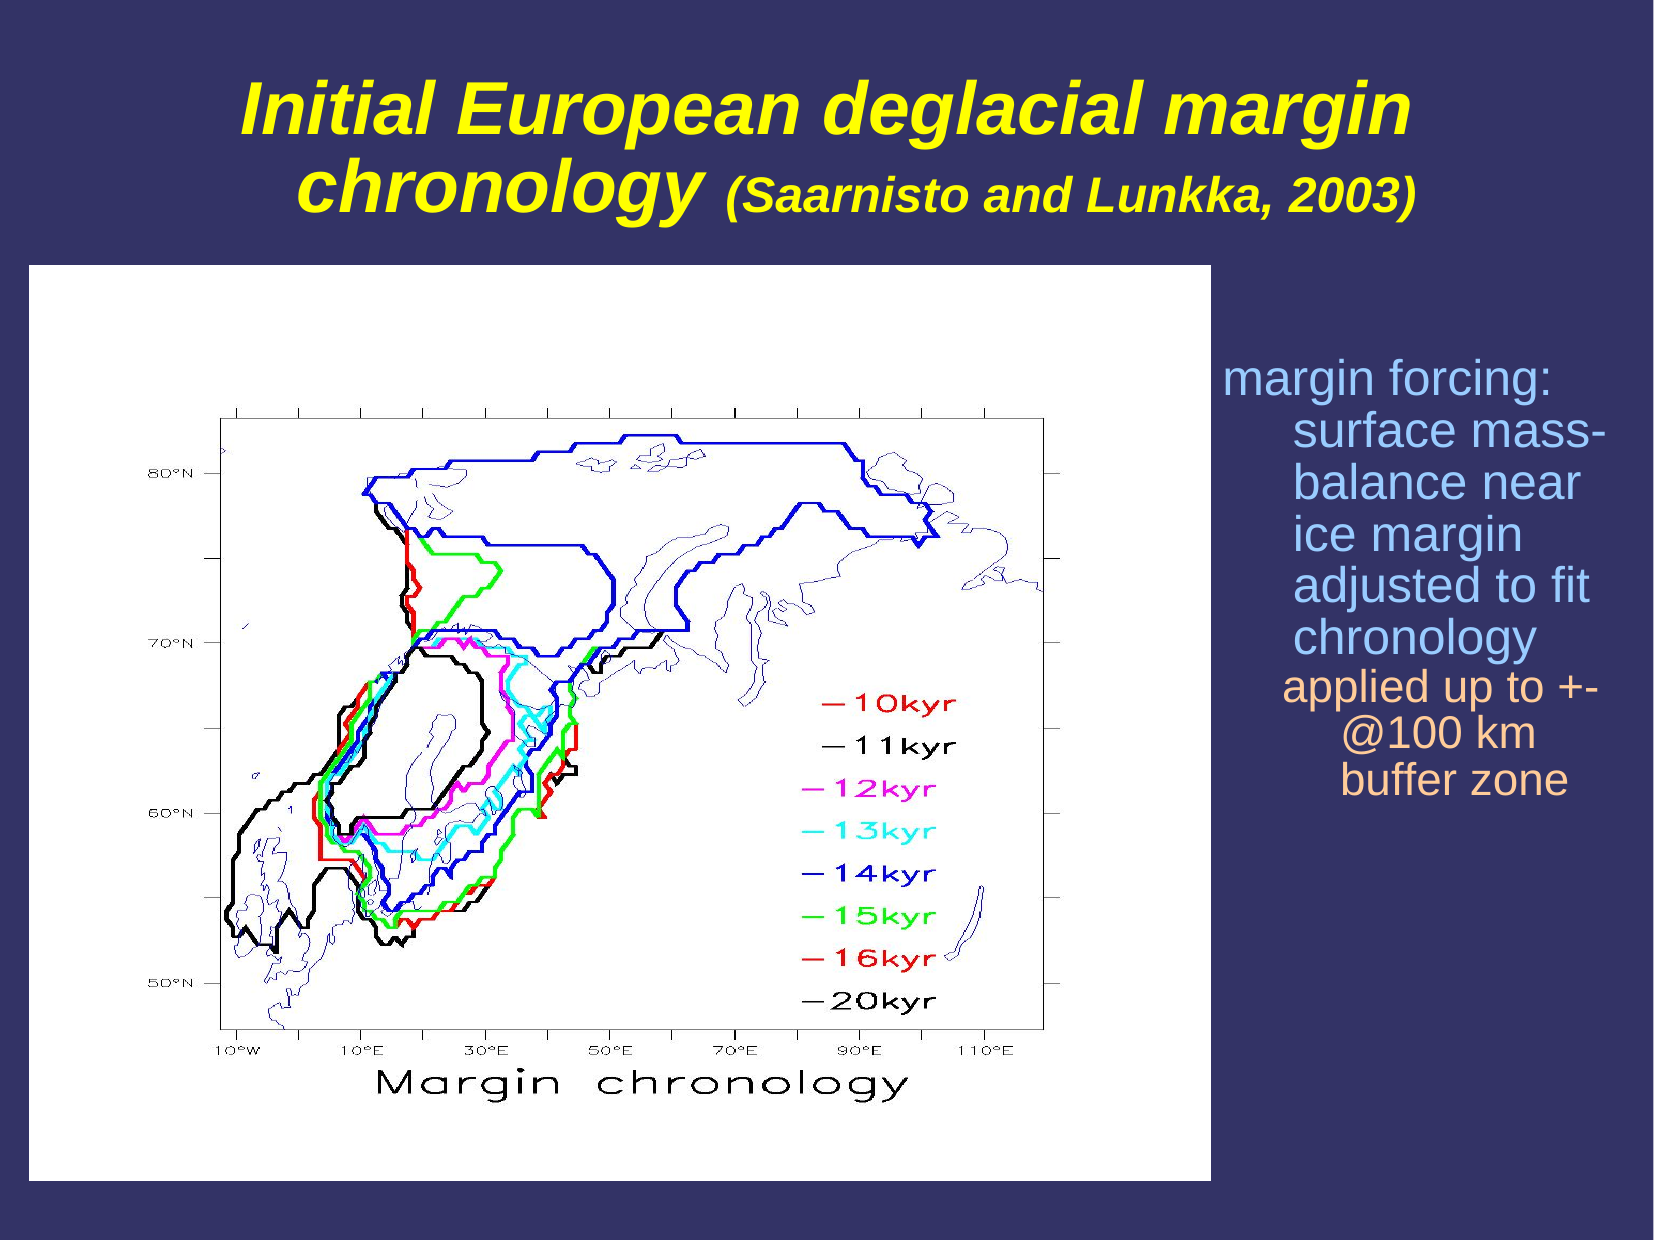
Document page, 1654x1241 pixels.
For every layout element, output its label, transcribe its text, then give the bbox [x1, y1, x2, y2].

title Initial European deglacial margin chronology (Saarnisto and Lunkka, 2003) [121, 40, 1534, 259]
picture [29, 265, 1211, 1181]
list margin forcing: surface mass-balance near ice margin adjusted to fit chronology applied up to +- @100 km buffer zone [1210, 354, 1625, 1109]
